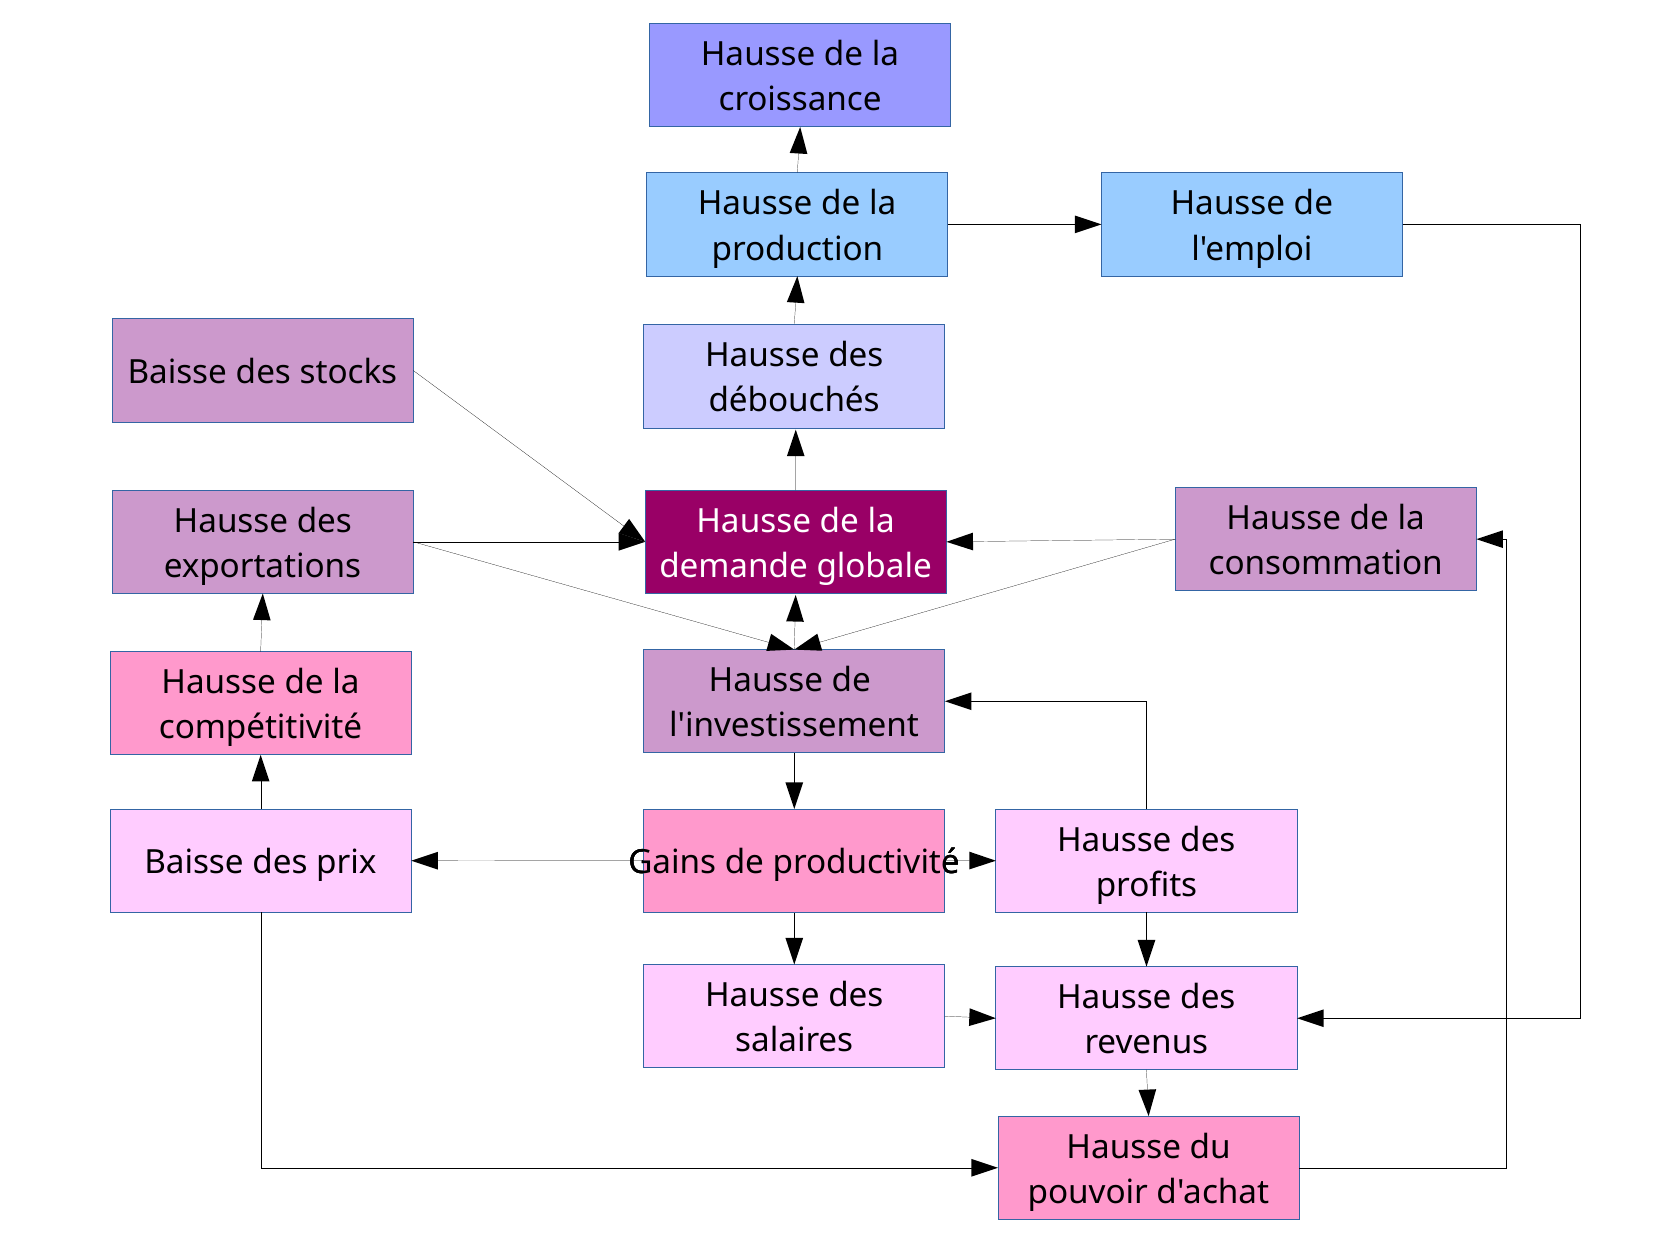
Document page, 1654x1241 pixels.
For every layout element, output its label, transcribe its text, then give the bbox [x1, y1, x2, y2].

text_box Hausse du pouvoir d'achat [998, 1116, 1300, 1220]
text_box Baisse des prix [110, 809, 412, 913]
text_box Hausse des profits [995, 809, 1298, 913]
text_box Hausse des exportations [112, 490, 414, 594]
text_box Hausse de la production [646, 172, 948, 277]
text_box Hausse de la croissance [649, 23, 951, 127]
text_box Hausse de la demande globale [645, 490, 947, 594]
text_box Hausse de l'emploi [1101, 172, 1403, 277]
text_box Hausse des salaires [643, 964, 945, 1068]
text_box Hausse de la compétitivité [110, 651, 412, 755]
text_box Hausse de la consommation [1175, 487, 1477, 591]
text_box Hausse des revenus [995, 966, 1298, 1070]
text_box Hausse de l'investissement [643, 649, 945, 753]
text_box Gains de productivité [643, 809, 945, 913]
text_box Hausse des débouchés [643, 324, 945, 429]
text_box Baisse des stocks [112, 318, 414, 423]
